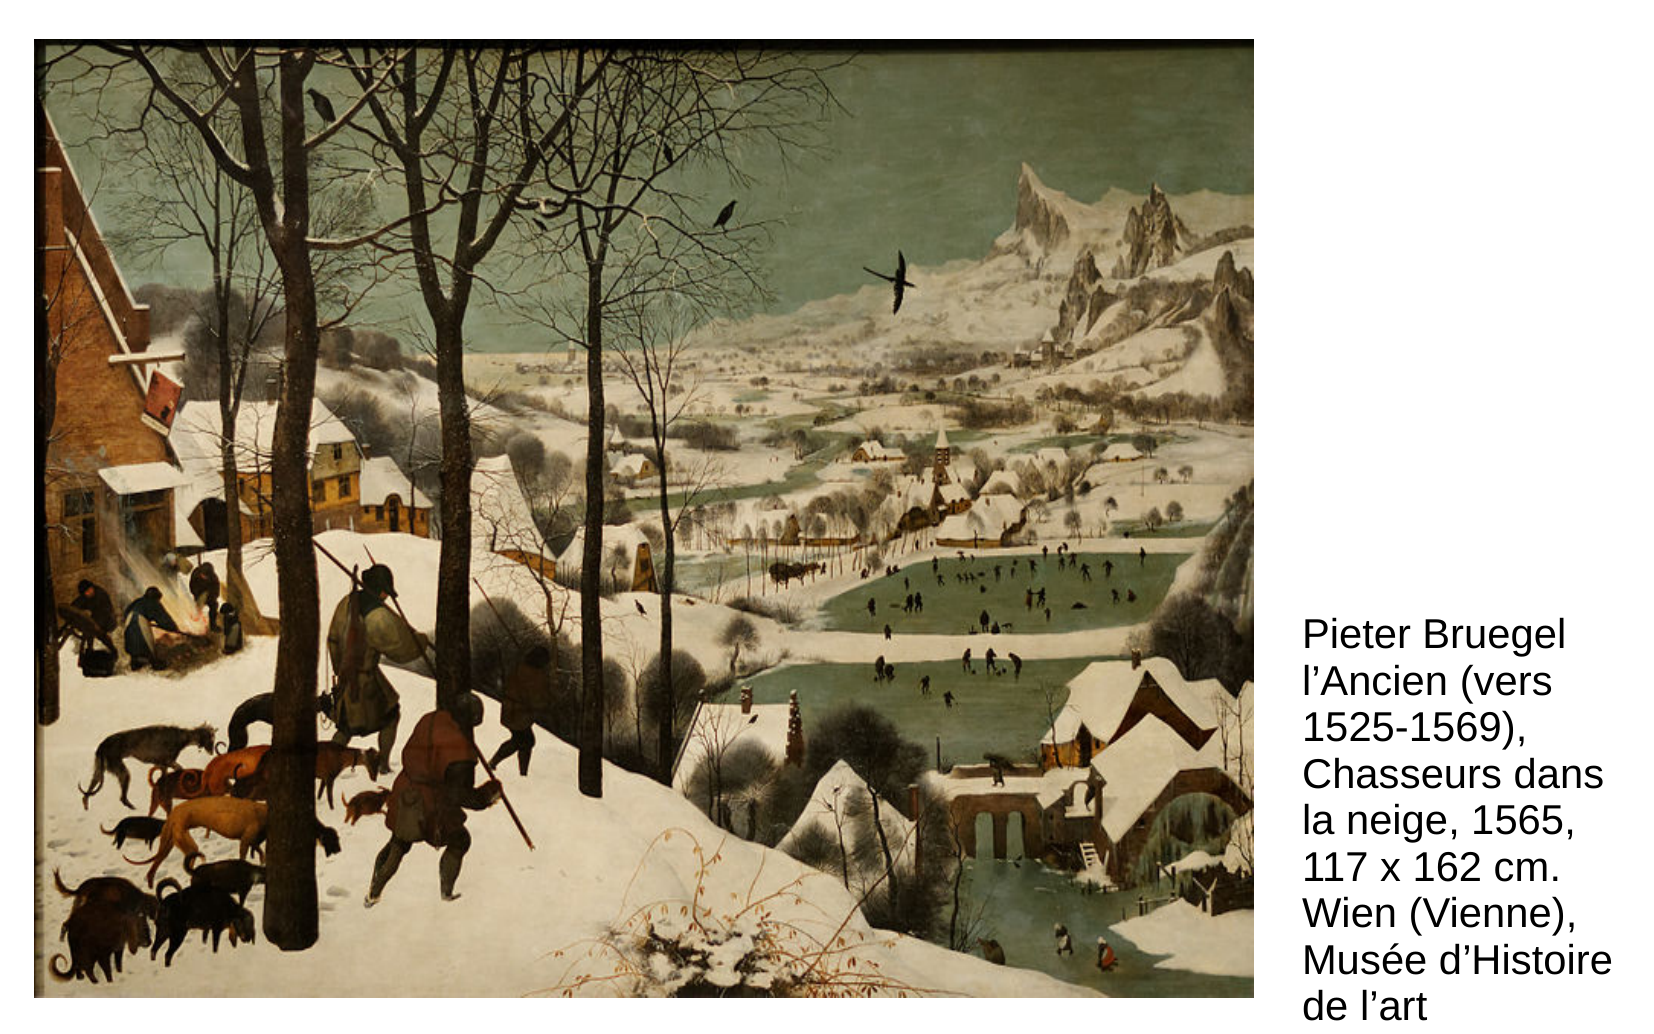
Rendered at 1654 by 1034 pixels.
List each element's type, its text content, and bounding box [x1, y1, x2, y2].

text_box Pieter Bruegel l’Ancien (vers 1525-1569), Chasseurs dans la neige, 1565, 117 x 162 cm. Wien (Vienne), Musée d’Histoire de l’art [1287, 603, 1633, 1034]
picture [34, 39, 1254, 998]
